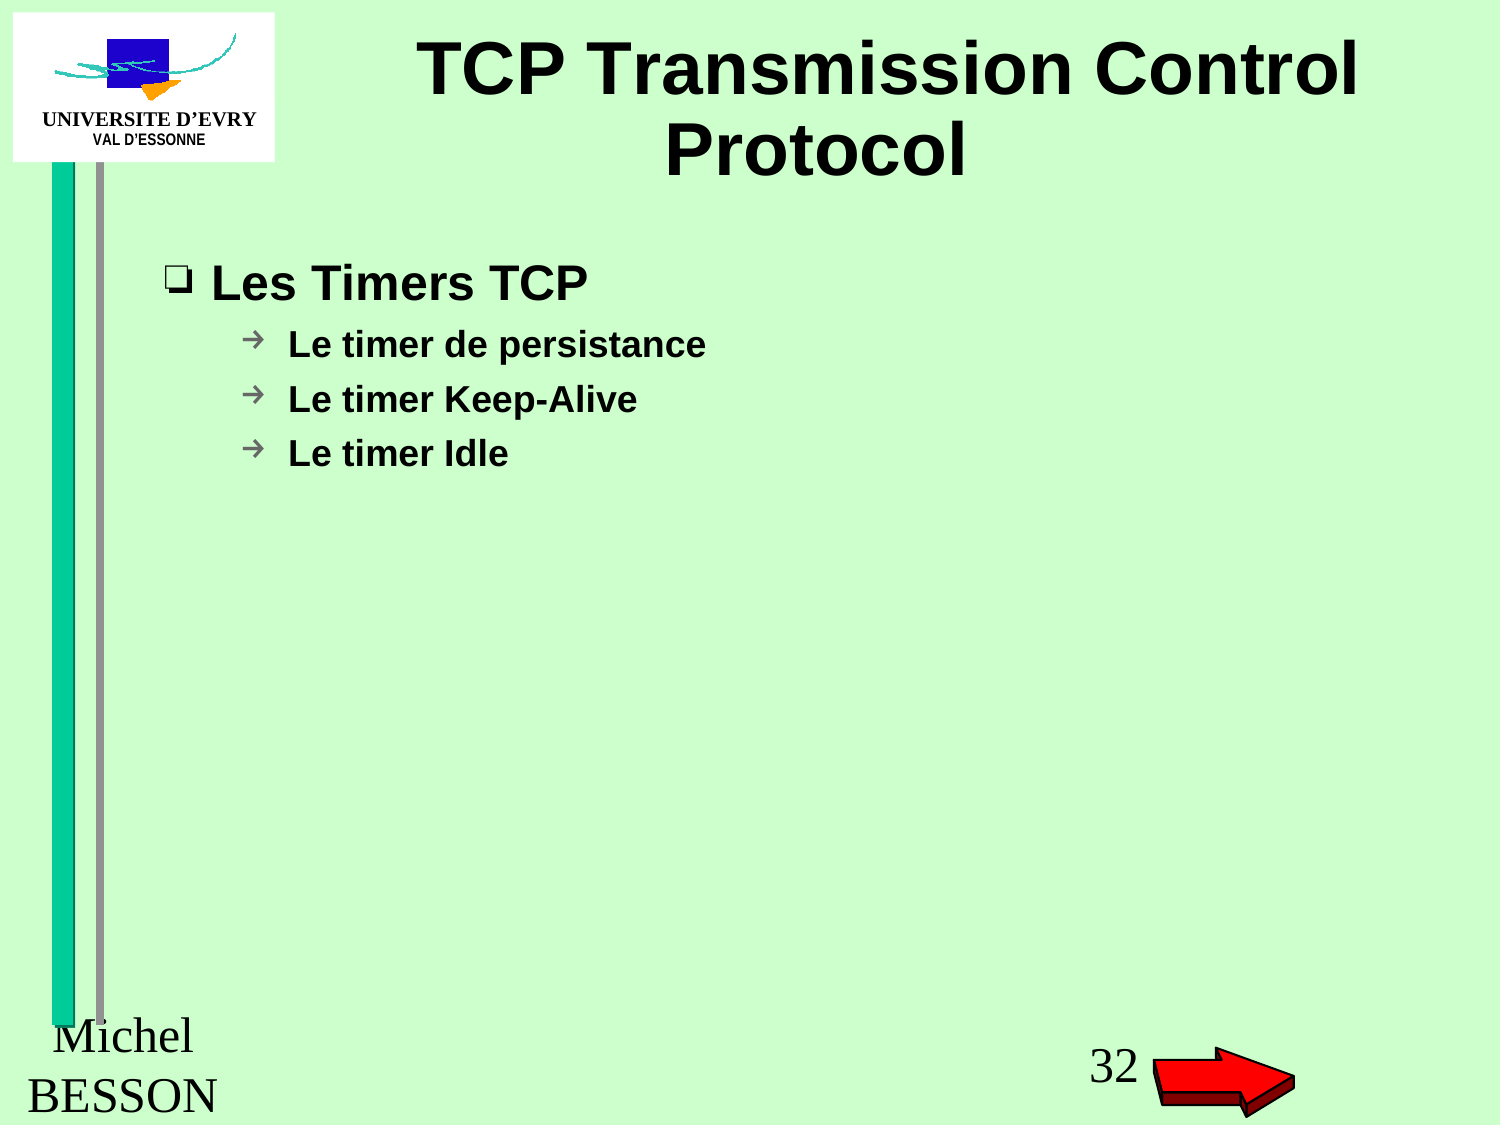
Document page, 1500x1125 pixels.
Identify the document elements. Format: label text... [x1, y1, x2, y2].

list Les Timers TCP Le timer de persistance Le timer Keep-Alive Le timer Idle [149, 249, 1196, 1015]
picture [24, 21, 263, 101]
title TCP Transmission Control Protocol [312, 22, 1466, 200]
text_box [1153, 1047, 1294, 1117]
